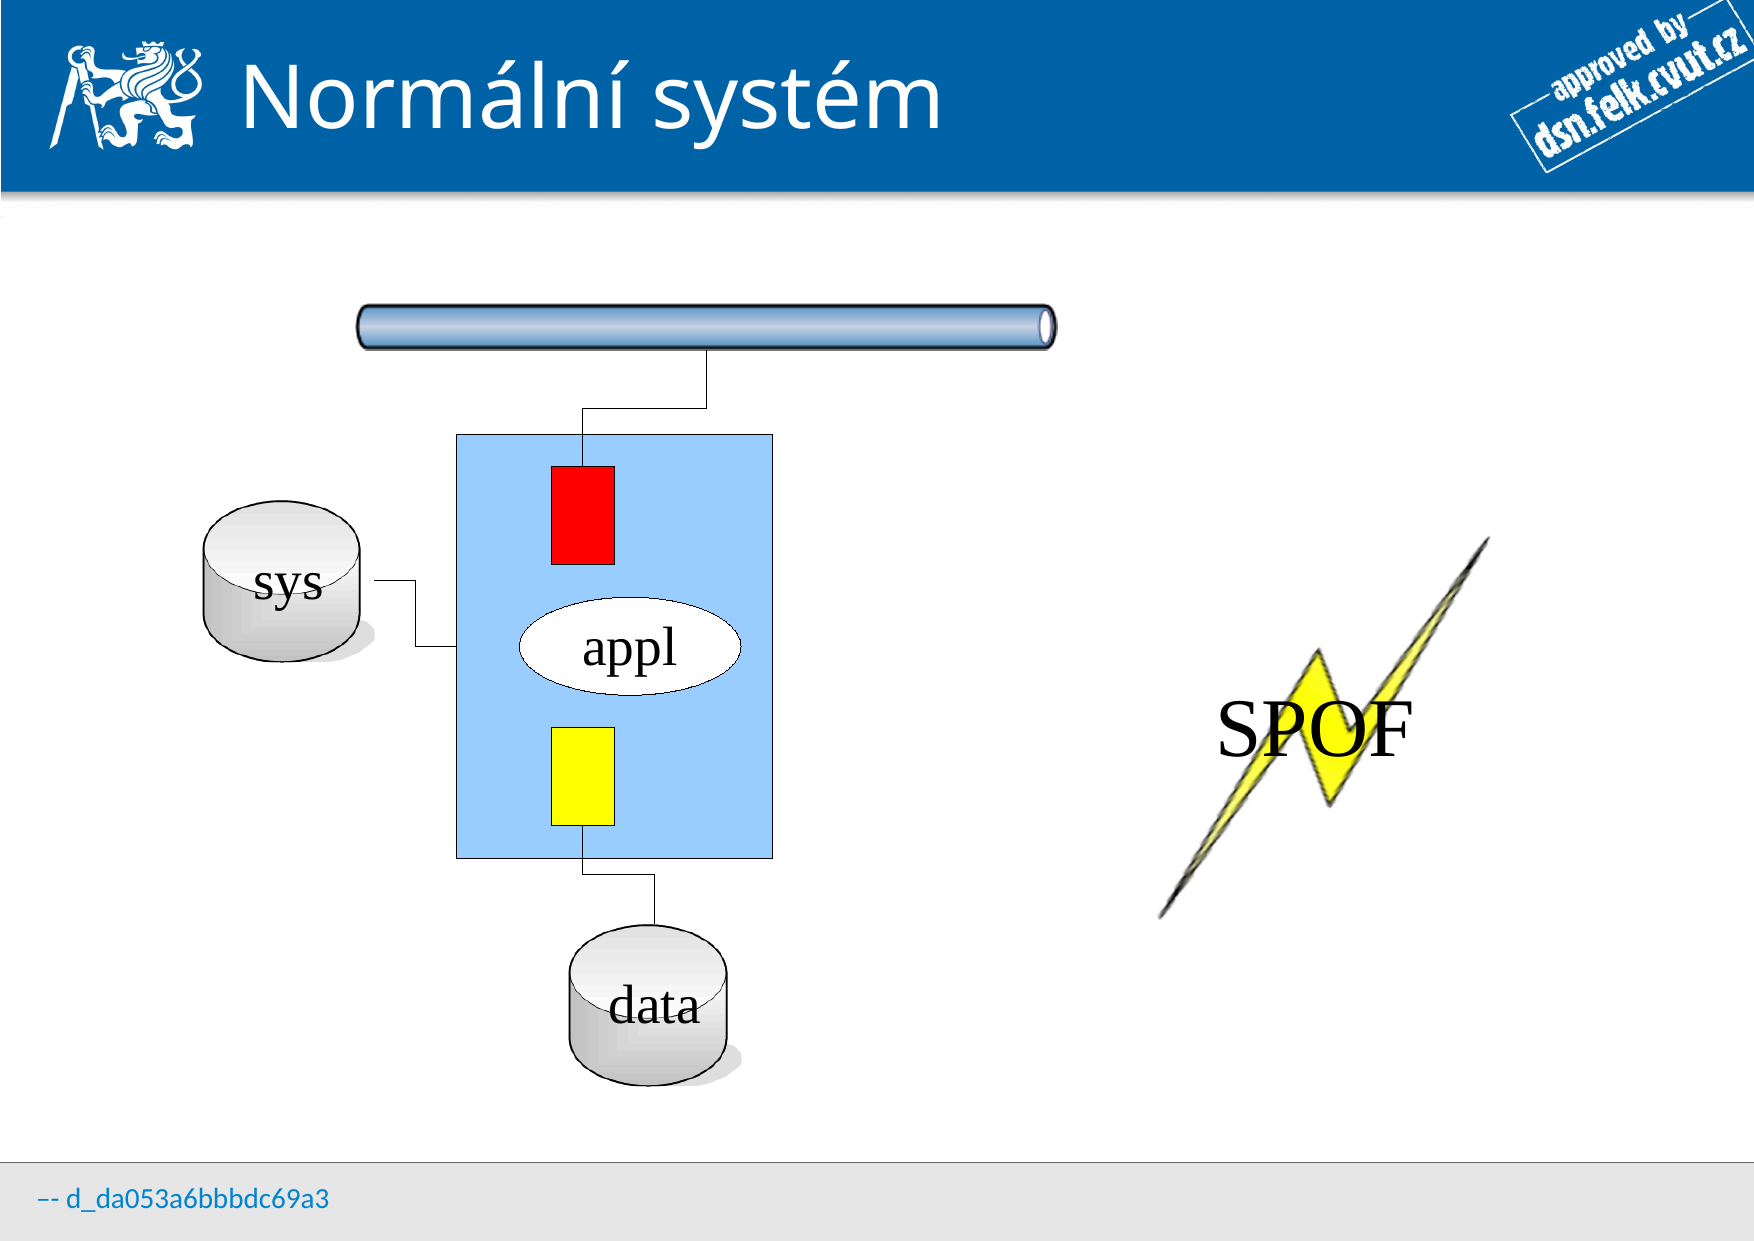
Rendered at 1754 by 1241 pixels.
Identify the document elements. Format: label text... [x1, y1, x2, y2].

title Normální systém [238, 0, 1512, 188]
text_box SPOF [1215, 681, 1430, 784]
picture [568, 923, 742, 1087]
picture [1288, 498, 1533, 693]
text_box lan [551, 466, 615, 565]
text_box appl [519, 597, 742, 696]
picture [355, 303, 1058, 351]
text_box [456, 434, 773, 859]
text_box SCSI [551, 727, 615, 826]
picture [1115, 765, 1351, 957]
picture [202, 499, 375, 663]
picture [1, 0, 1754, 217]
